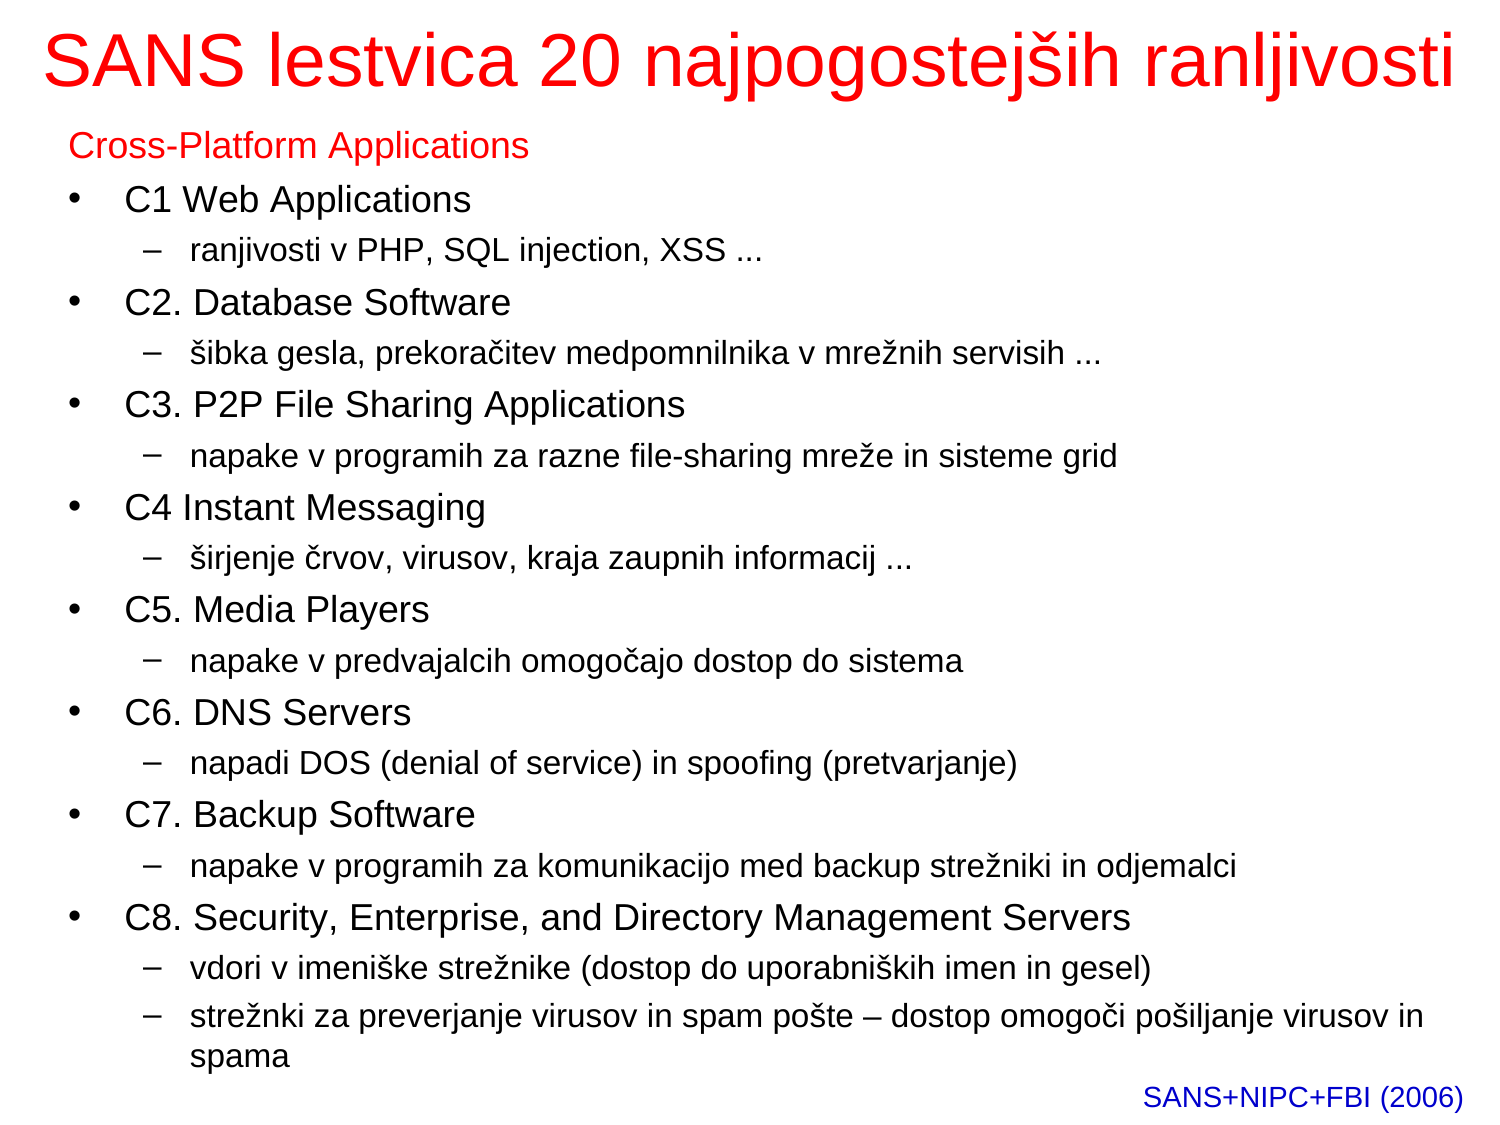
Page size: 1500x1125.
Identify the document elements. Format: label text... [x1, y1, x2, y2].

list Cross-Platform Applications C1 Web Applications ranjivosti v PHP, SQL injection, XSS ... C2. Database Software šibka gesla, prekoračitev medpomnilnika v mrežnih servisih ... C3. P2P File Sharing Applications napake v programih za razne file-sharing mreže in sisteme grid C4 Instant Messaging širjenje črvov, virusov, kraja zaupnih informacij ... C5. Media Players napake v predvajalcih omogočajo dostop do sistema C6. DNS Servers napadi DOS (denial of service) in spoofing (pretvarjanje) C7. Backup Software napake v programih za komunikacijo med backup strežniki in odjemalci C8. Security, Enterprise, and Directory Management Servers vdori v imeniške strežnike (dostop do uporabniških imen in gesel) strežnki za preverjanje virusov in spam pošte – dostop omogoči pošiljanje virusov in spama [53, 113, 1471, 1083]
title SANS lestvica 20 najpogostejših ranljivosti [0, 0, 1500, 114]
text_box SANS+NIPC+FBI (2006) [1128, 1070, 1500, 1121]
